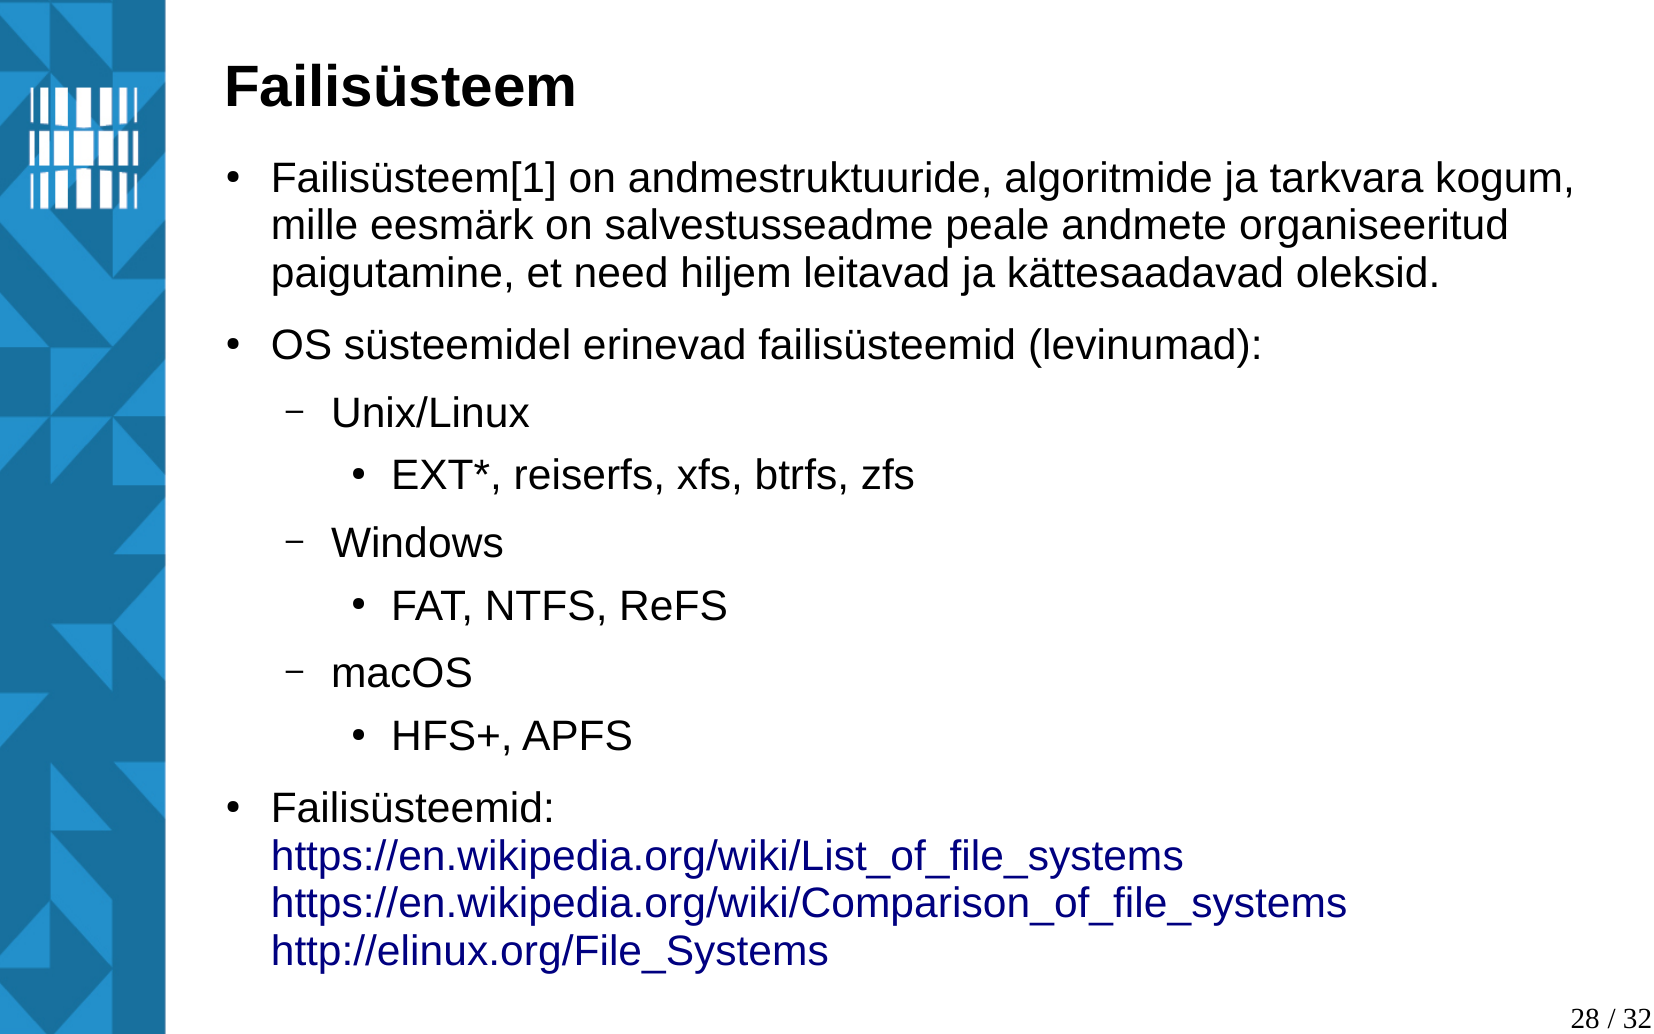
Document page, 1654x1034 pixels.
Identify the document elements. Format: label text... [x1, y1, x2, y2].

list Failisüsteem[1] on andmestruktuuride, algoritmide ja tarkvara kogum, mille eesmärk on salvestusseadme peale andmete organiseeritud paigutamine, et need hiljem leitavad ja kättesaadavad oleksid. OS süsteemidel erinevad failisüsteemid (levinumad): Unix/Linux EXT*, reiserfs, xfs, btrfs, zfs Windows FAT, NTFS, ReFS macOS HFS+, APFS Failisüsteemid: https://en.wikipedia.org/wiki/List_of_file_systems https://en.wikipedia.org/wiki/Comparison_of_file_systems http://elinux.org/File_Systems [210, 153, 1595, 993]
title Failisüsteem [224, 17, 1571, 153]
